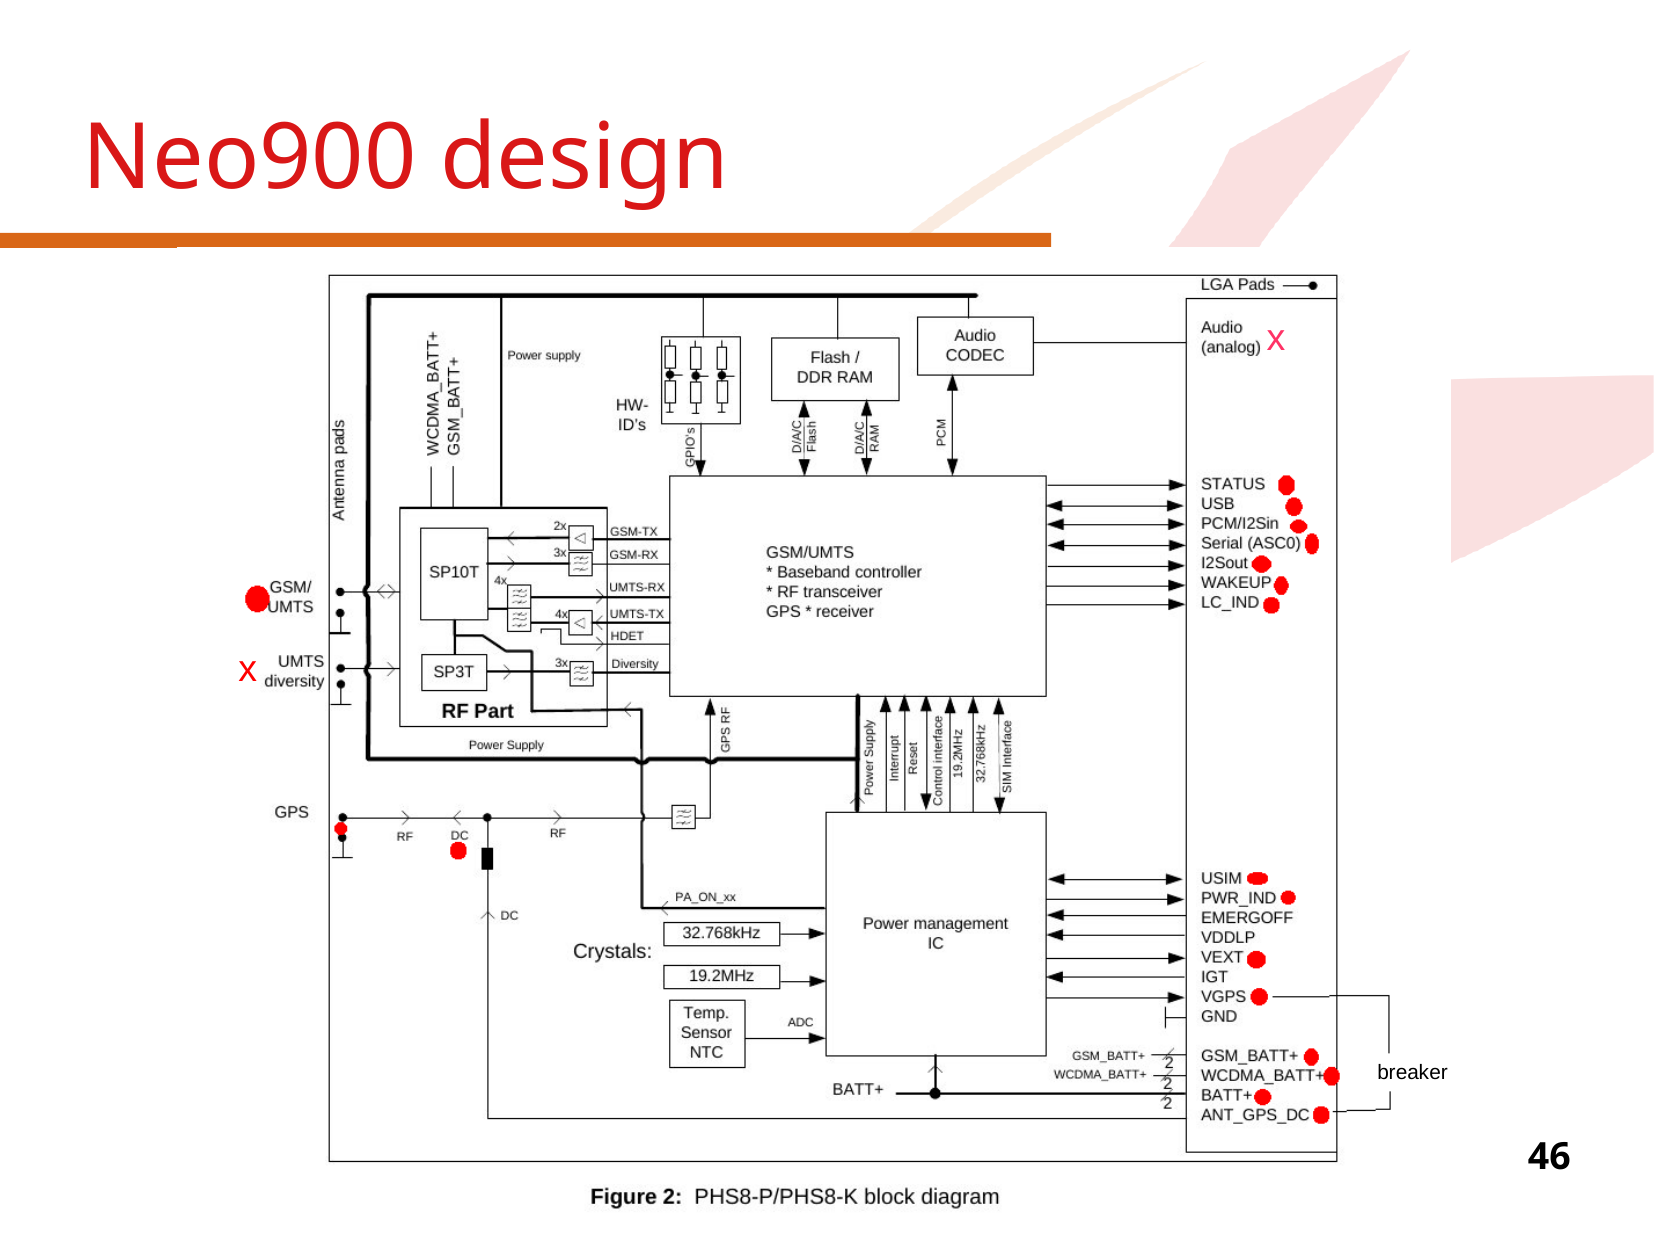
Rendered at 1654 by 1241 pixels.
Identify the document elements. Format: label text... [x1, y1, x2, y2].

text_box breaker [1362, 1053, 1465, 1092]
picture [177, 49, 1654, 1241]
title Neo900 design [82, 49, 1571, 257]
text_box x [1251, 309, 1300, 367]
text_box x [223, 639, 272, 697]
